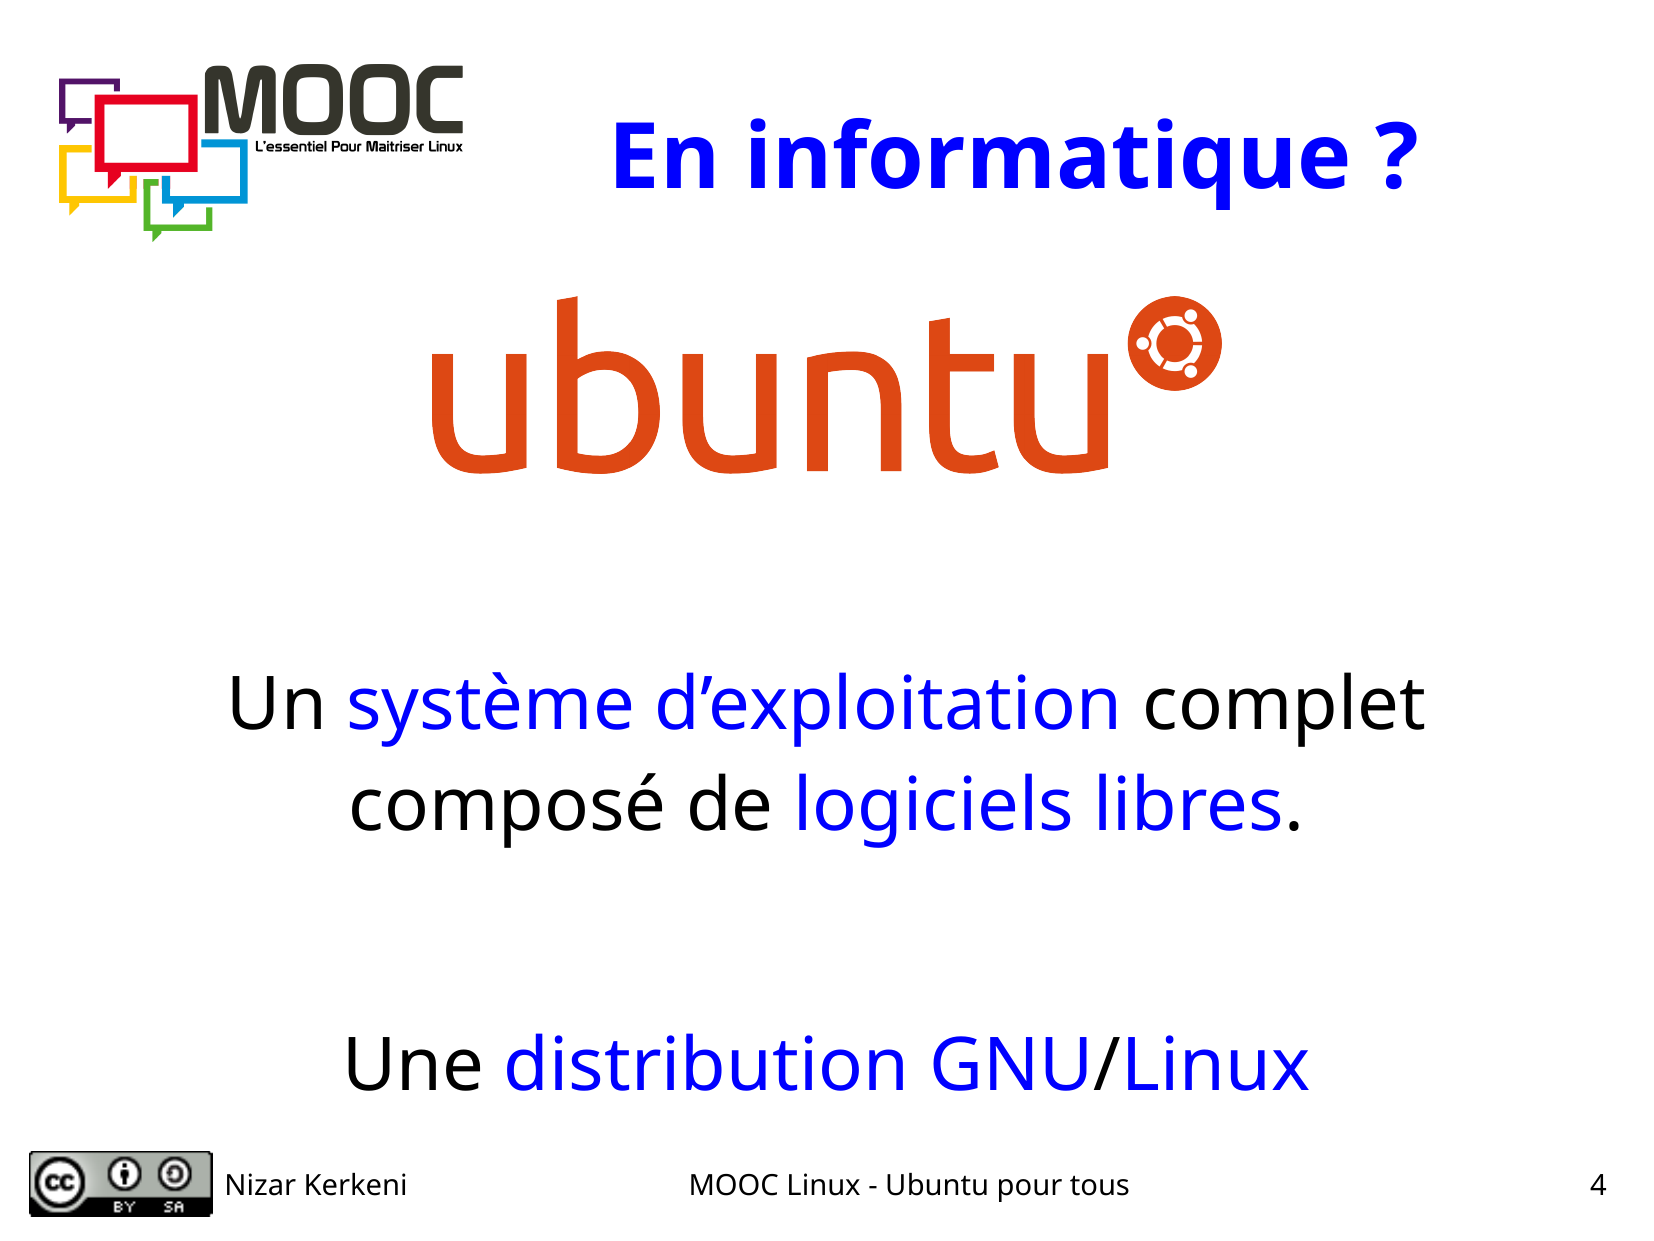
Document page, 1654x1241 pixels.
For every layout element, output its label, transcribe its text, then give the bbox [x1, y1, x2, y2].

picture [432, 296, 1222, 474]
picture [59, 64, 460, 242]
picture [29, 1151, 213, 1217]
list Un système d’exploitation complet composé de logiciels libres. Une distribution GNU/Linux [59, 519, 1595, 1117]
title En informatique ? [460, 49, 1568, 257]
